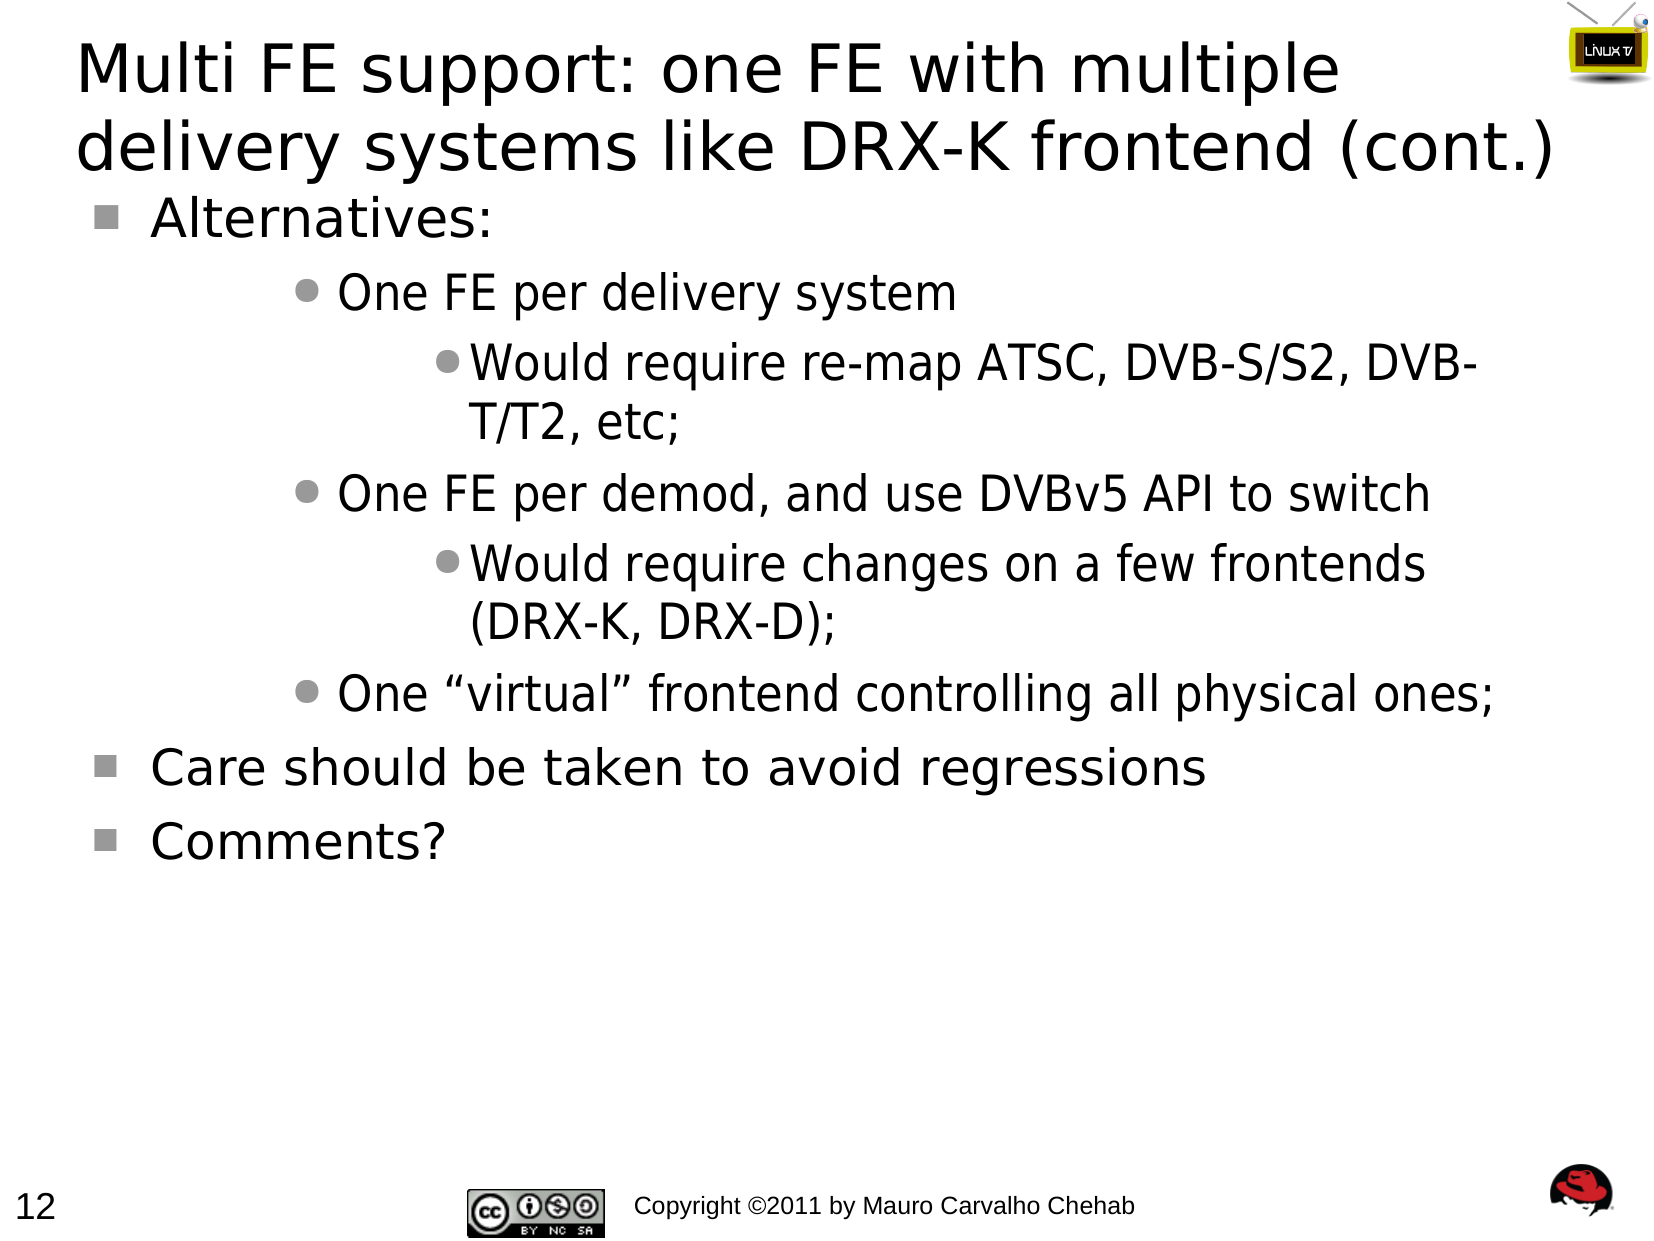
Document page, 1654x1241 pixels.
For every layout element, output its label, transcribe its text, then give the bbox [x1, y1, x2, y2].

title Multi FE support: one FE with multiple delivery systems like DRX-K frontend (cont.) [75, 30, 1631, 187]
picture [1549, 1162, 1619, 1224]
picture [467, 1189, 605, 1238]
list Alternatives: One FE per delivery system Would require re-map ATSC, DVB-S/S2, DVB-T/T2, etc; One FE per demod, and use DVBv5 API to switch Would require changes on a few frontends (DRX-K, DRX-D); One “virtual” frontend controlling all physical ones; Care should be taken to avoid regressions Comments? [94, 187, 1500, 1174]
picture [1564, 0, 1654, 89]
